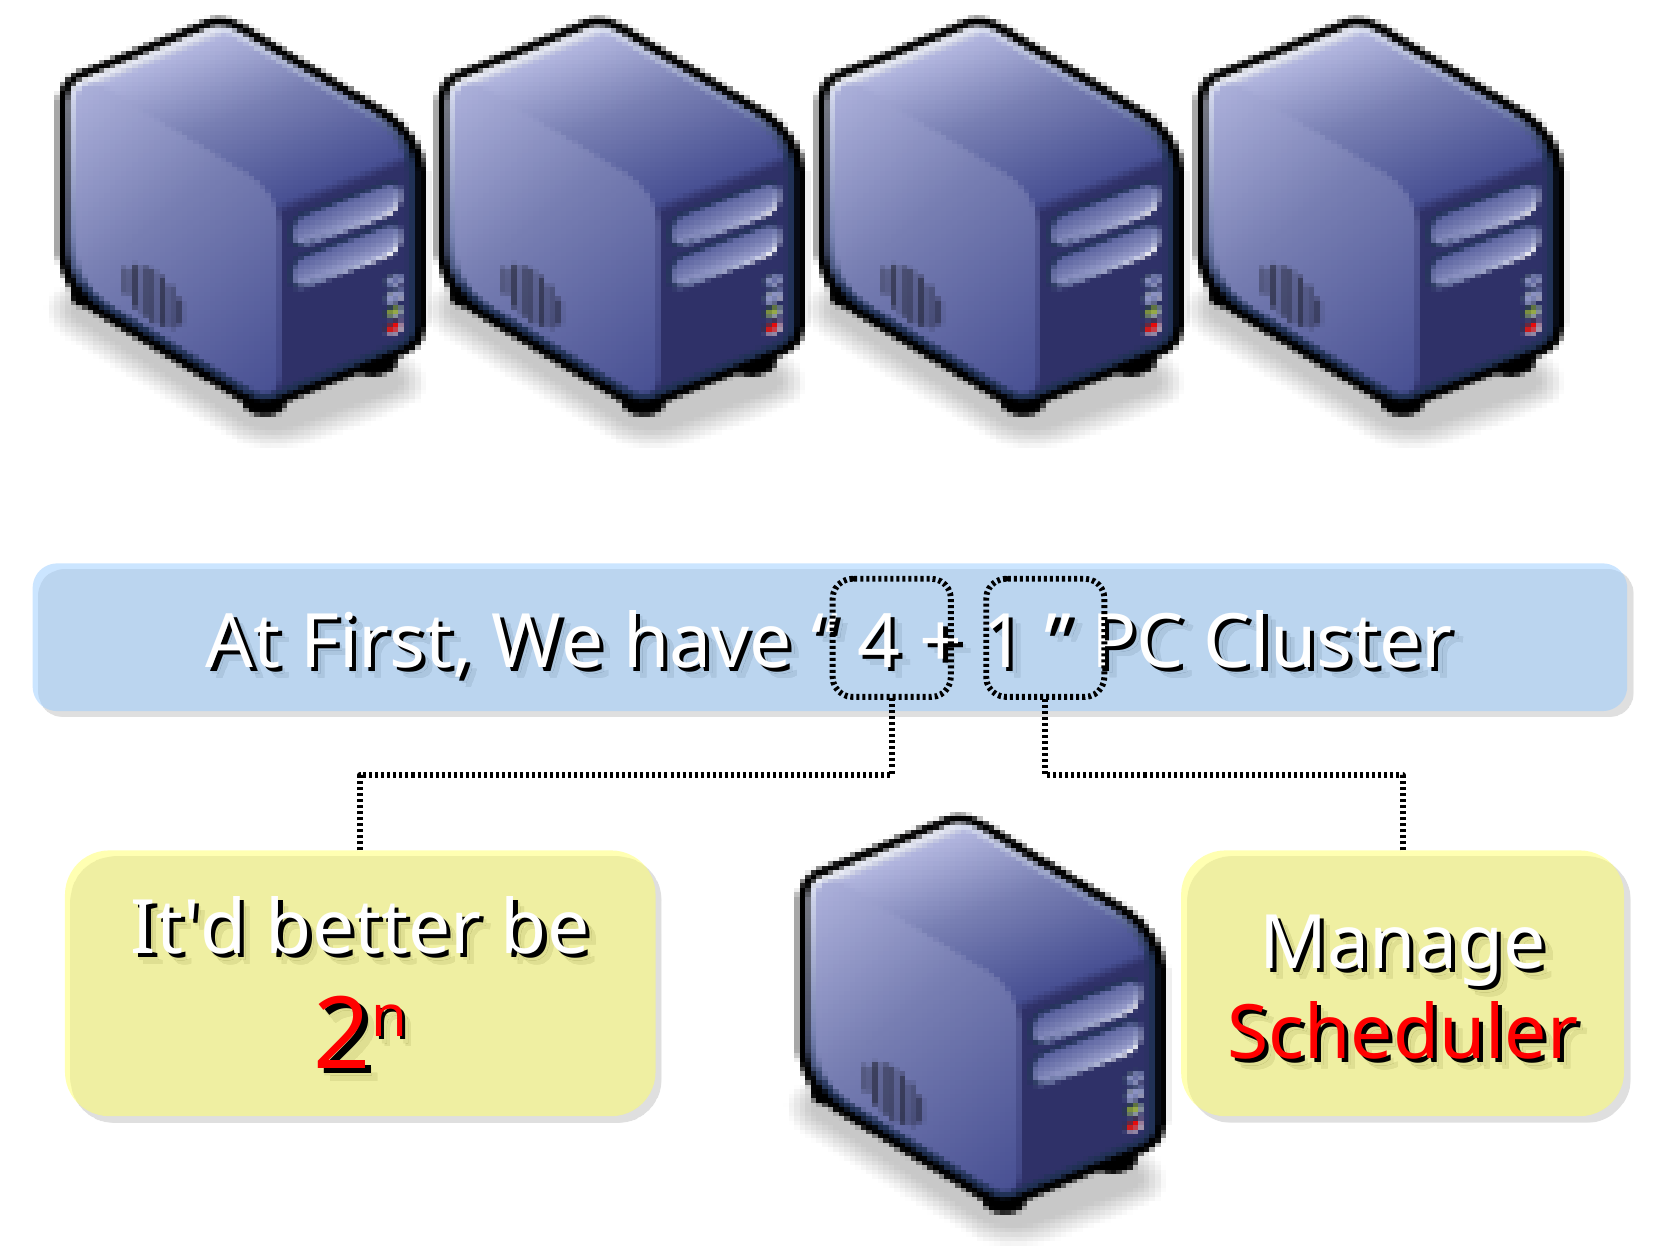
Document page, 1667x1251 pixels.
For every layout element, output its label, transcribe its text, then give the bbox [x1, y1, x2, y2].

text_box It'd better be 2n [64, 850, 656, 1117]
text_box Manage Scheduler [1181, 850, 1625, 1117]
picture [767, 799, 1211, 1251]
picture [27, 2, 1609, 502]
text_box At First, We have “ 4 + 1 ” PC Cluster [32, 563, 1628, 712]
